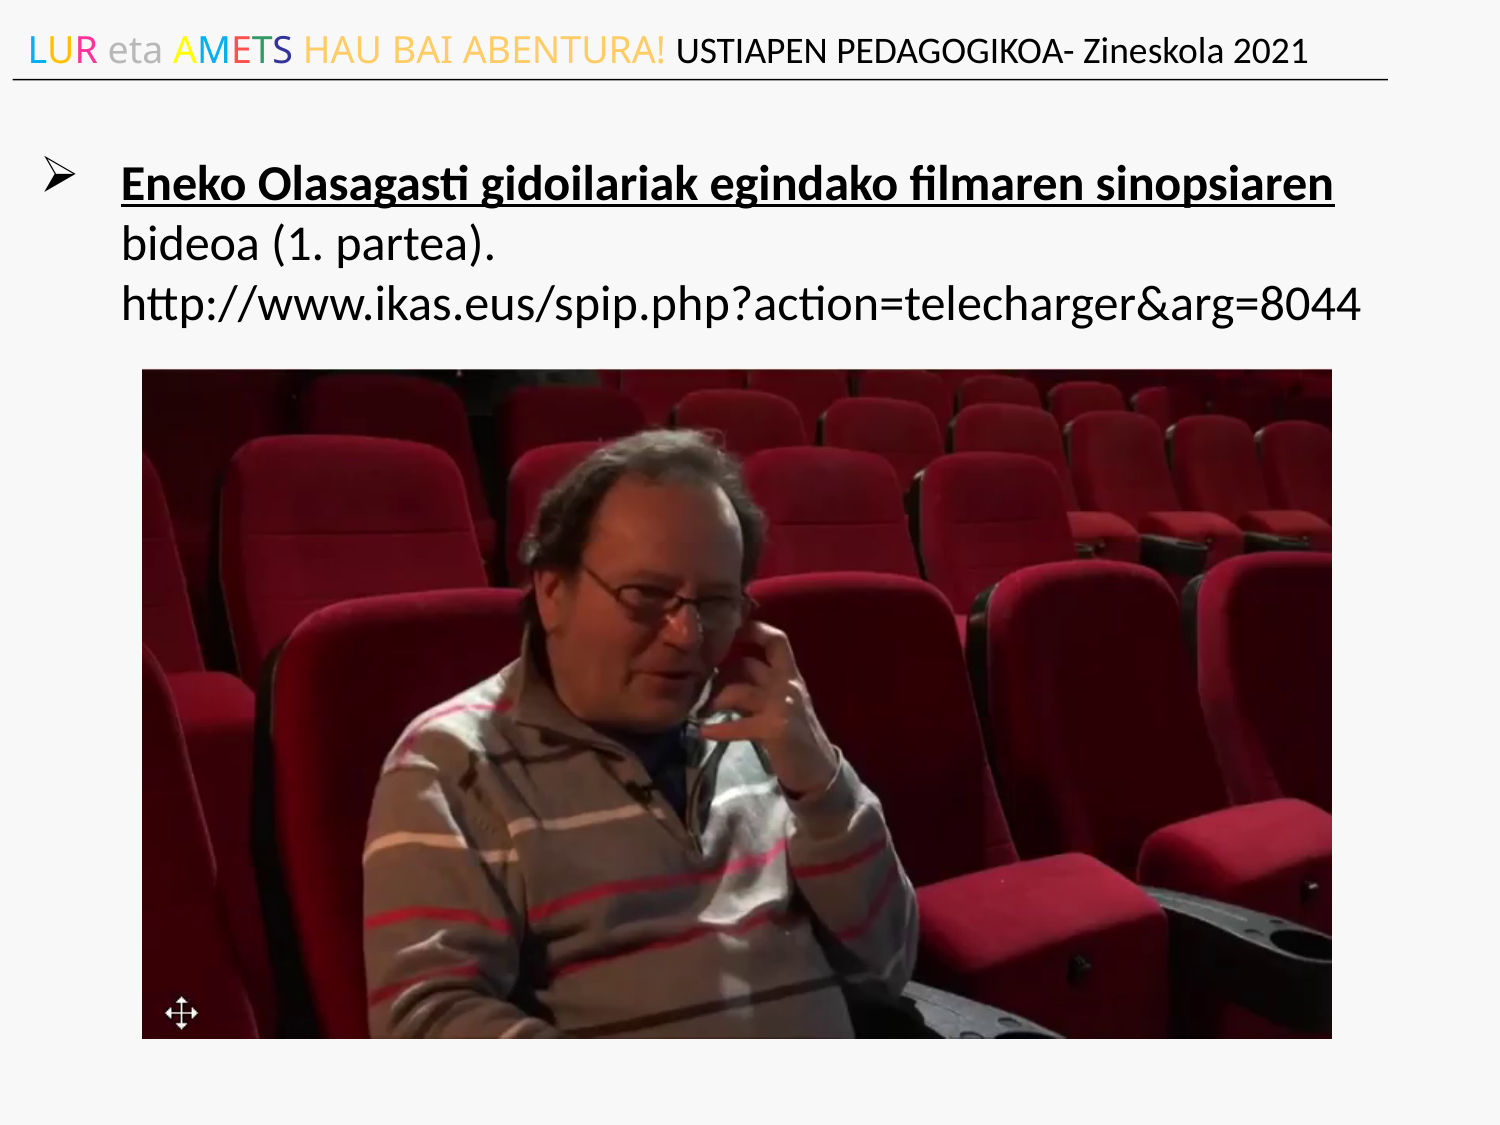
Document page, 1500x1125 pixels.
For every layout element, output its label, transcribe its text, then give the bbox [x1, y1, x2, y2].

text_box LUR eta AMETS HAU BAI ABENTURA! USTIAPEN PEDAGOGIKOA- Zineskola 2021 [12, 19, 1425, 79]
title Eneko Olasagasti gidoilariak egindako filmaren sinopsiaren bideoa (1. partea). http://www.ikas.eus/spip.php?action=telecharger&arg=8044 [25, 113, 1376, 368]
text_box [141, 367, 1333, 1040]
